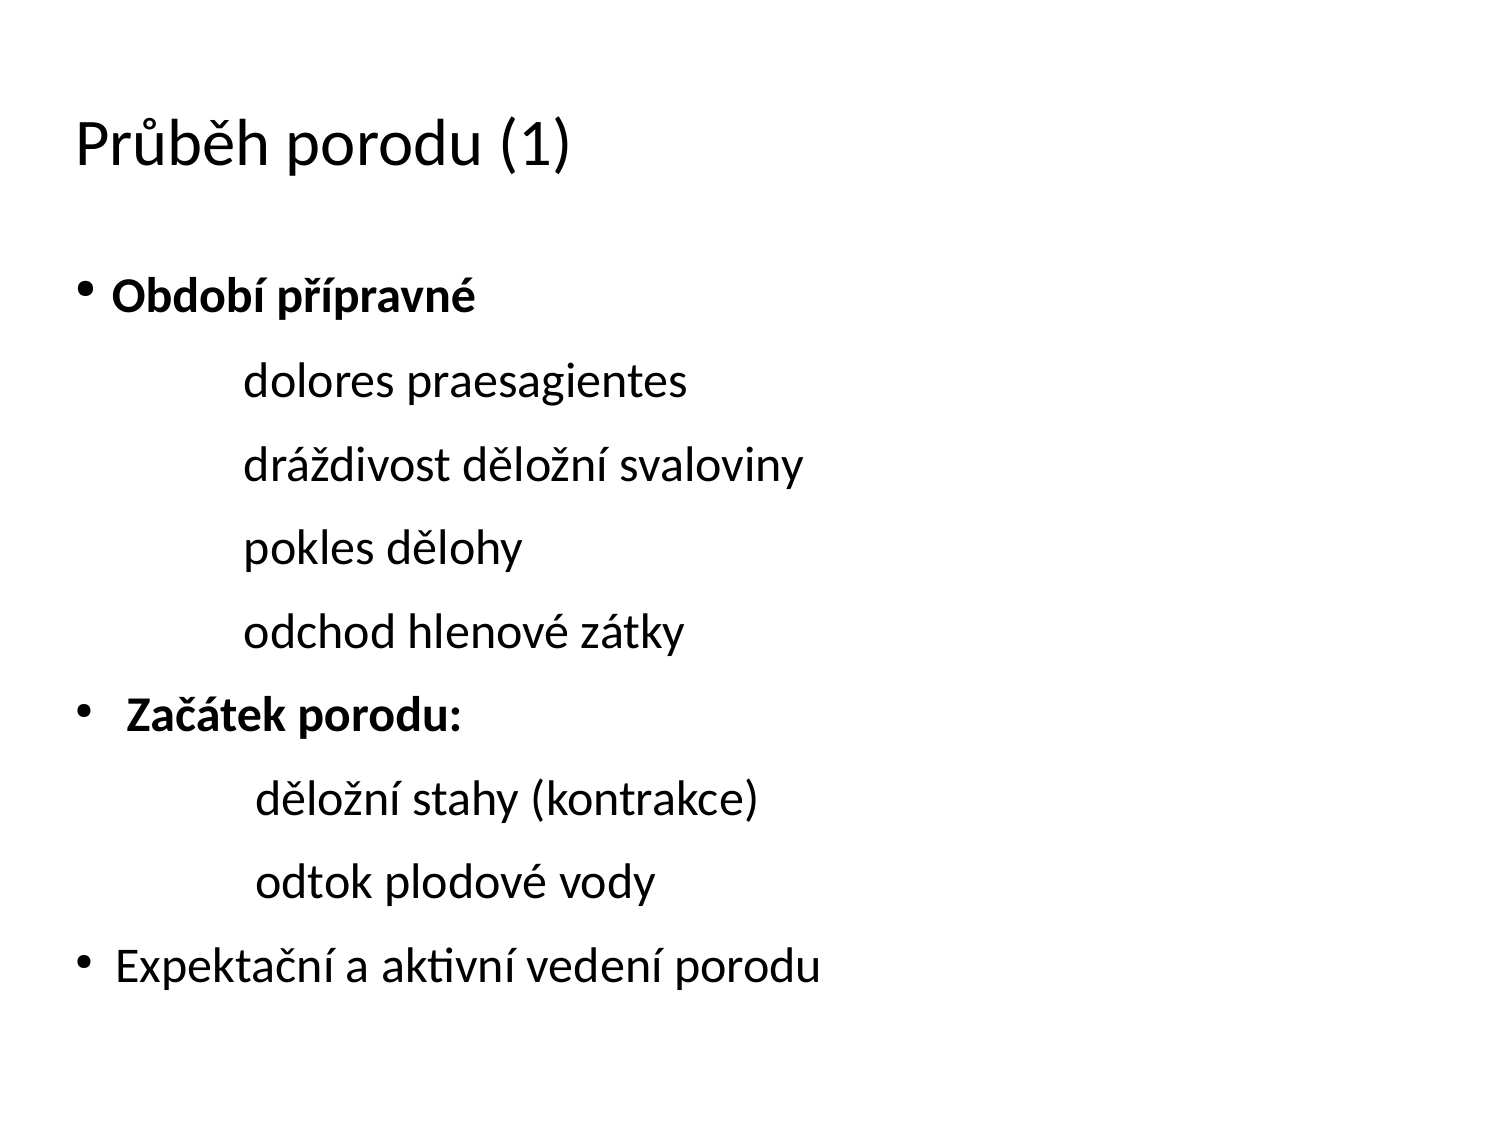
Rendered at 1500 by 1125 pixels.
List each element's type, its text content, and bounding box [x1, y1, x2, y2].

list Období přípravné dolores praesagientes dráždivost děložní svaloviny pokles dělohy odchod hlenové zátky Začátek porodu: děložní stahy (kontrakce) odtok plodové vody Expektační a aktivní vedení porodu [75, 262, 1425, 1030]
title Průběh porodu (1) [75, 45, 1425, 233]
